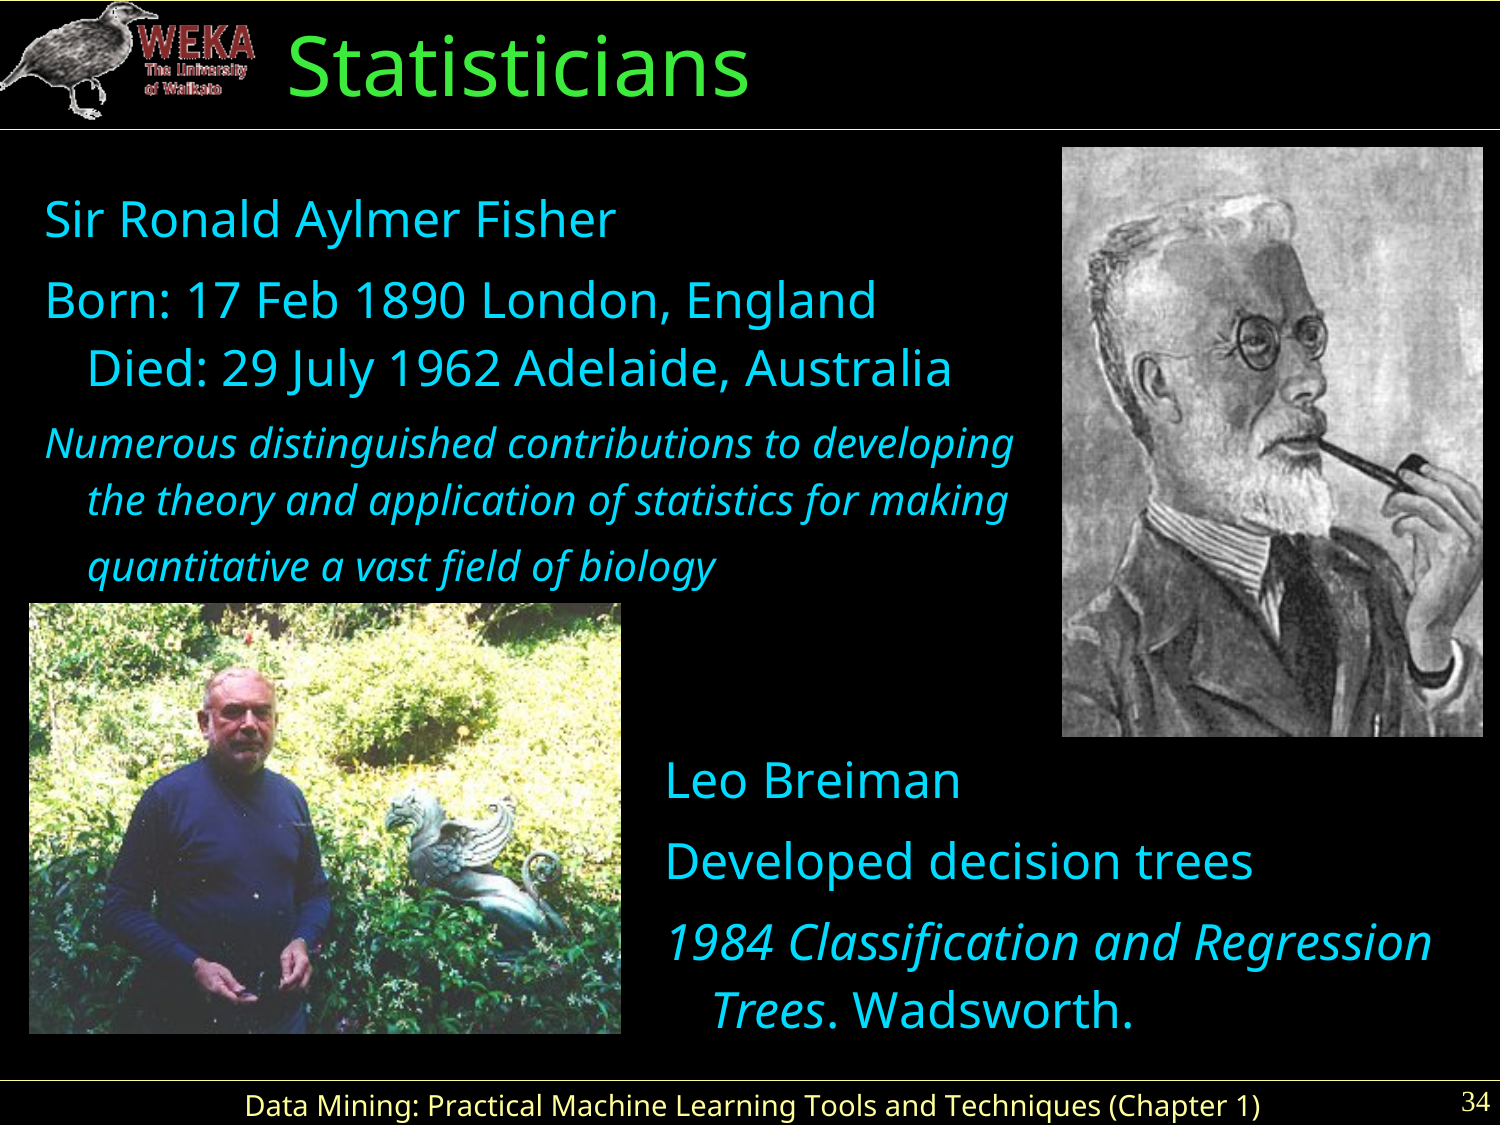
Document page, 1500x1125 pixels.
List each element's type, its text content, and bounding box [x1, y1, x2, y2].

picture [0, 1, 266, 129]
list Sir Ronald Aylmer Fisher Born: 17 Feb 1890 London, England Died: 29 July 1962 Adelaide, Australia Numerous distinguished contributions to developing the theory and application of statistics for making quantitative a vast field of biology [29, 177, 1063, 1108]
picture [29, 603, 621, 1034]
picture [1062, 147, 1483, 737]
text_box Leo Breiman Developed decision trees 1984 Classification and Regression Trees. Wadsworth. [649, 738, 1500, 1113]
title Statisticians [295, 0, 1486, 166]
